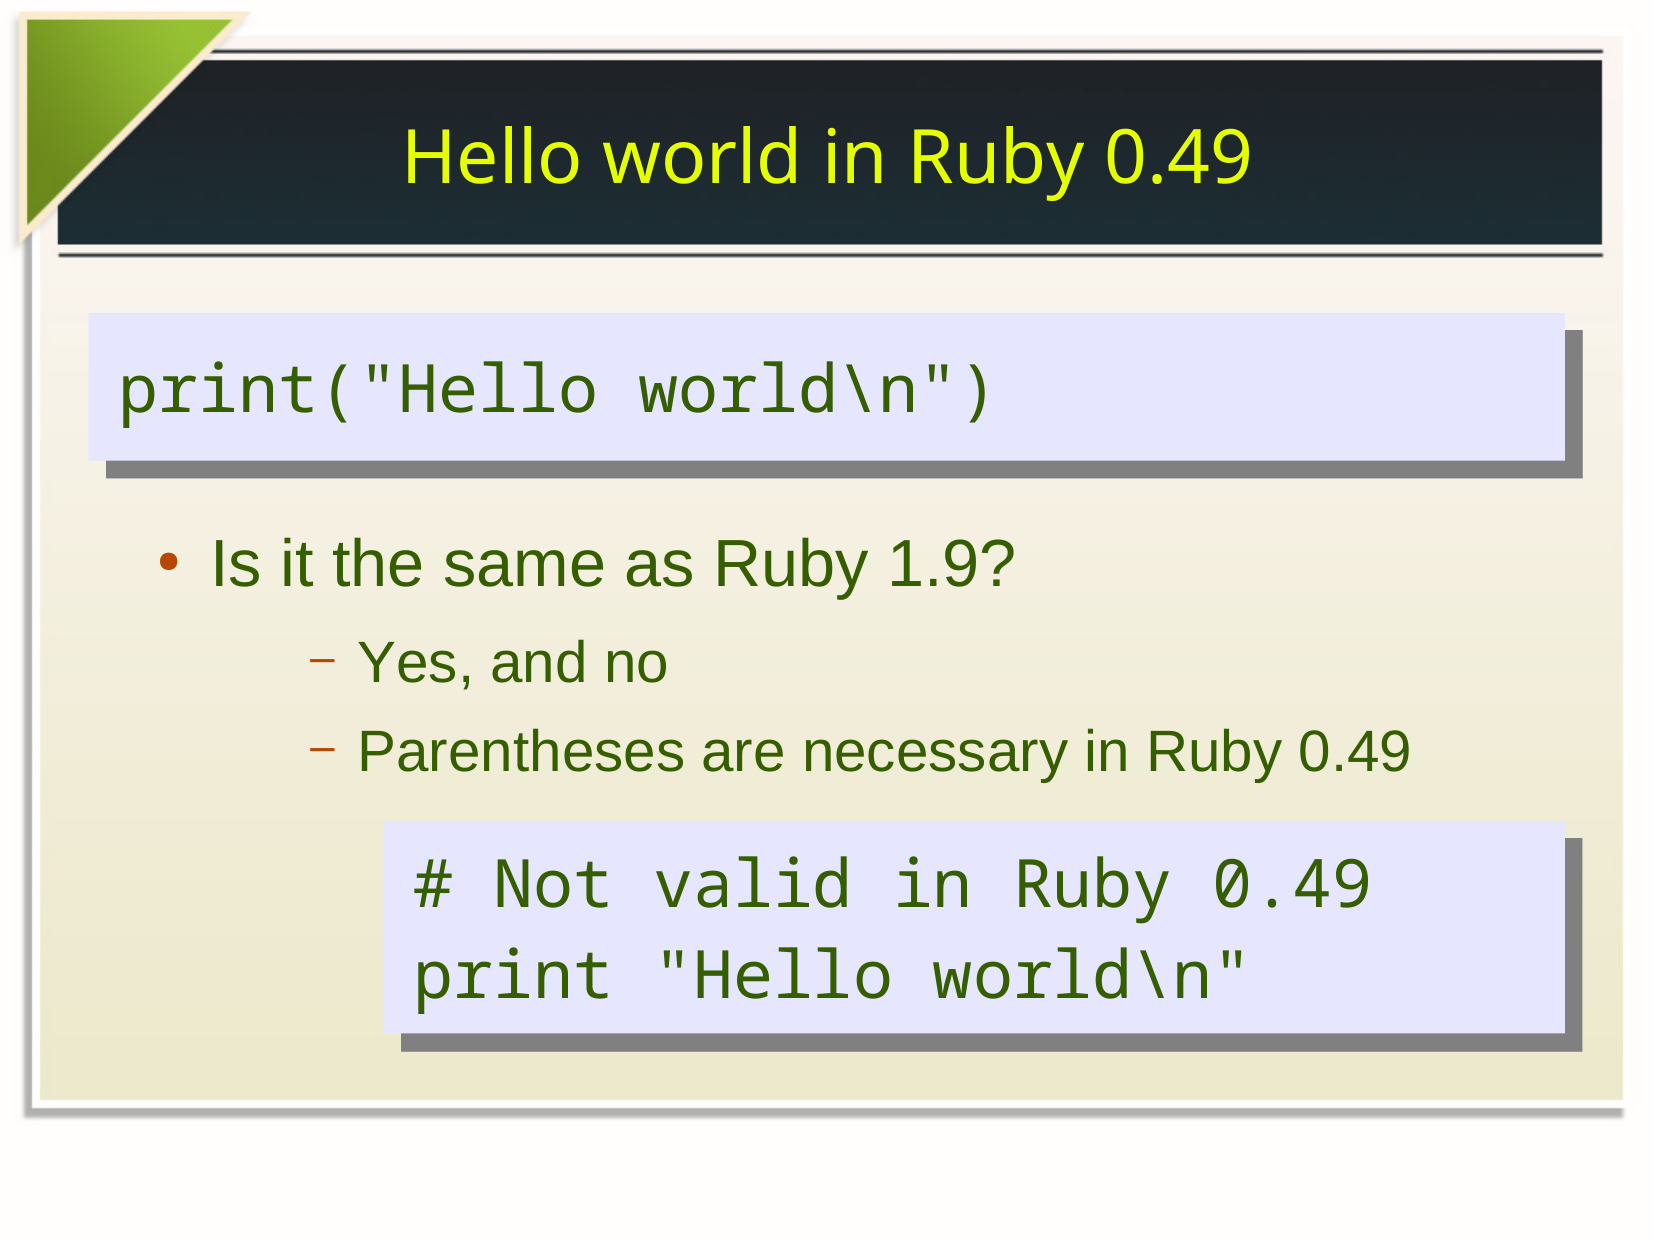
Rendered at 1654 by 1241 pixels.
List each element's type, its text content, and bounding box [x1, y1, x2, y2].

list Is it the same as Ruby 1.9? Yes, and no Parentheses are necessary in Ruby 0.49 [121, 525, 1534, 999]
picture [0, 0, 1654, 1241]
text_box print("Hello world\n") [88, 312, 1565, 461]
text_box # Not valid in Ruby 0.49 print "Hello world\n" [383, 820, 1565, 1034]
title Hello world in Ruby 0.49 [121, 73, 1534, 237]
